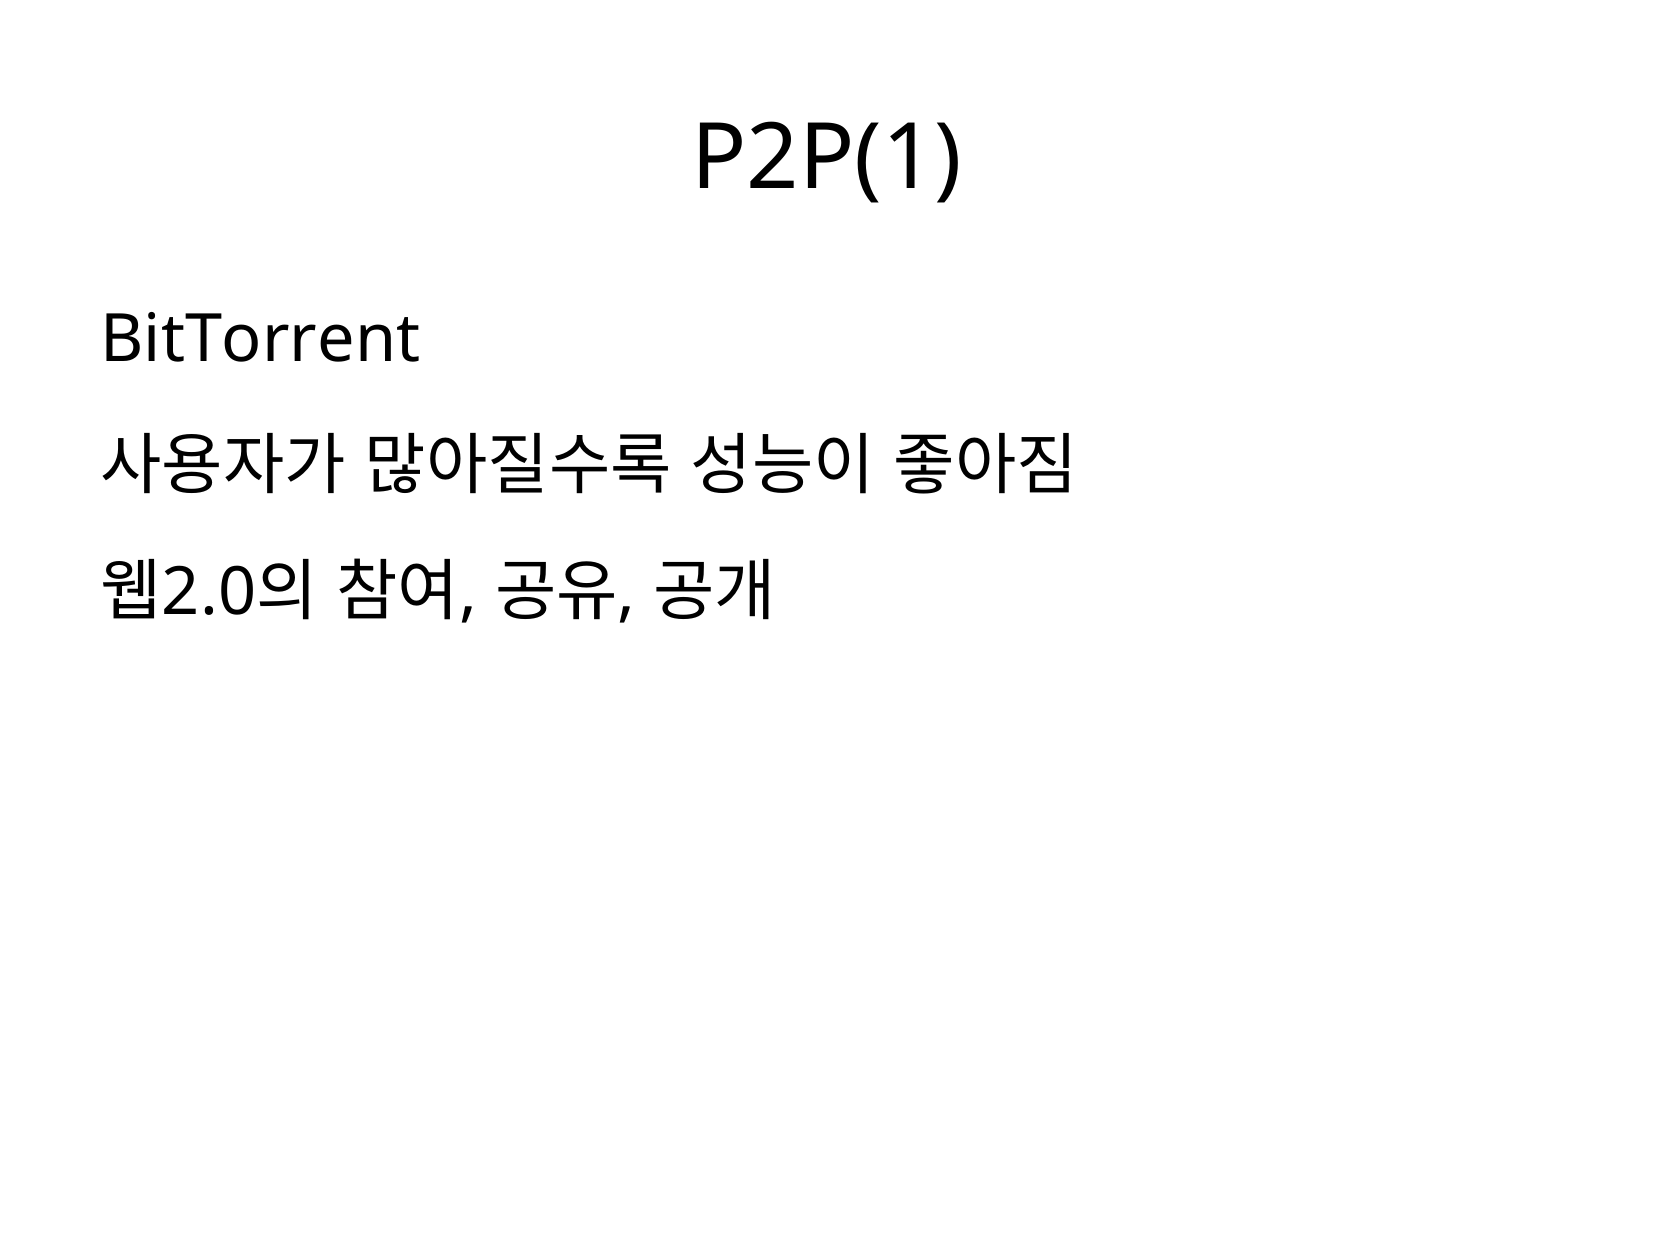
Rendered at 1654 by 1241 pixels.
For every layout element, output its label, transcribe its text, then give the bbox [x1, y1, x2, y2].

list BitTorrent 사용자가 많아질수록 성능이 좋아짐 웹2.0의 참여, 공유, 공개 [82, 290, 1571, 1109]
title P2P(1) [82, 49, 1571, 257]
